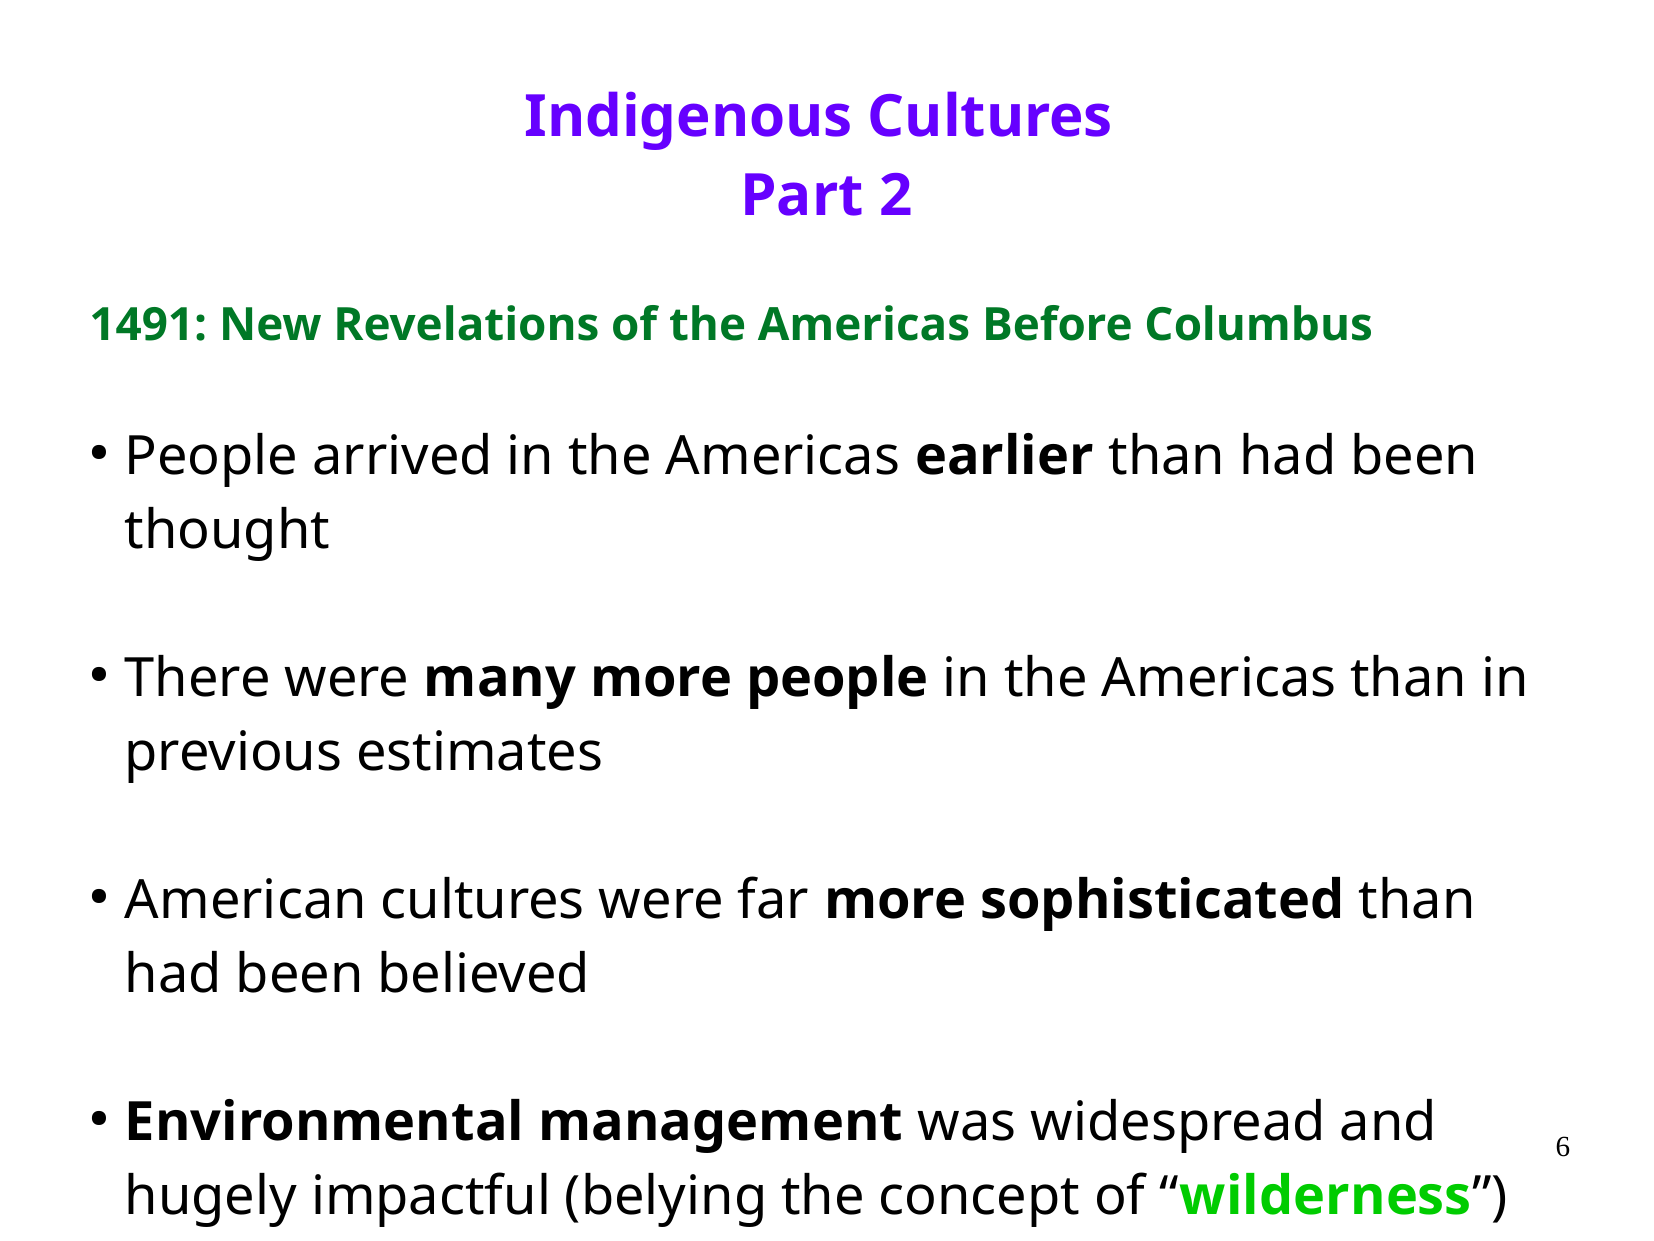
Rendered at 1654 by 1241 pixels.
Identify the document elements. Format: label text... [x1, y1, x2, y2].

title Indigenous Cultures Part 2 [82, 49, 1571, 257]
text_box 1491: New Revelations of the Americas Before Columbus People arrived in the Americas earlier than had been thought There were many more people in the Americas than in previous estimates American cultures were far more sophisticated than had been believed Environmental management was widespread and hugely impactful (belying the concept of “wilderness”) [74, 284, 1575, 1200]
